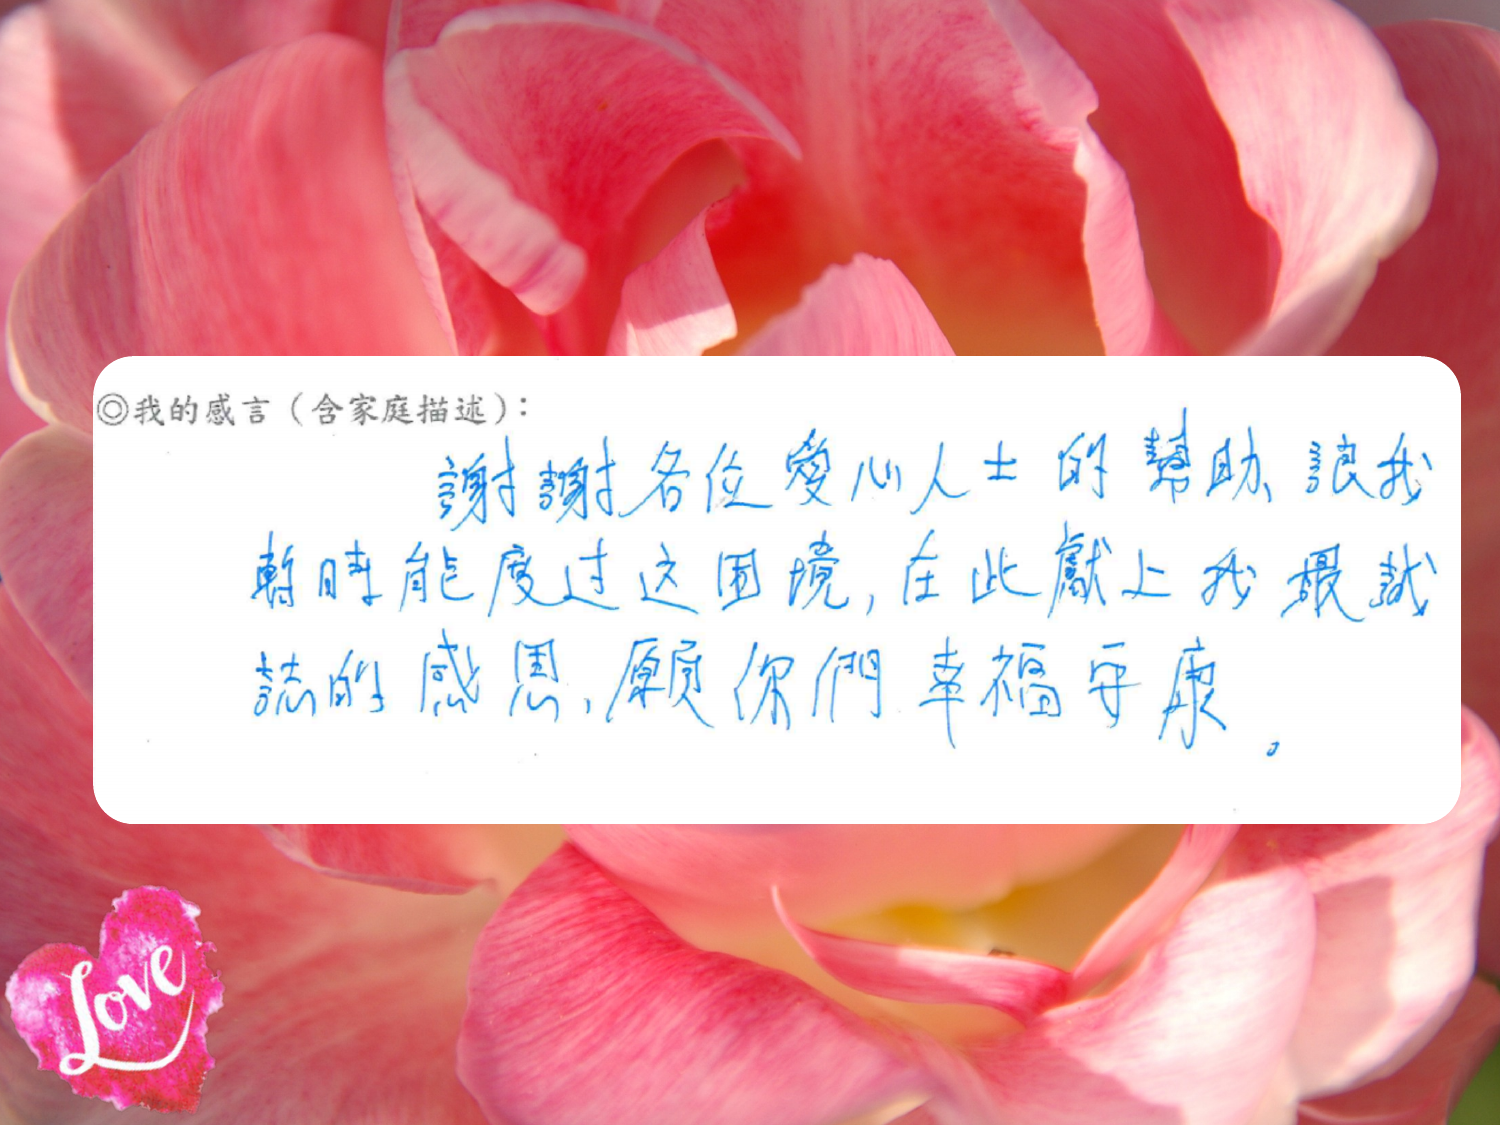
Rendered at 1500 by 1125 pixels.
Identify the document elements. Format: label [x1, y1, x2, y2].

picture [0, 0, 1500, 1125]
text_box [93, 356, 1461, 825]
